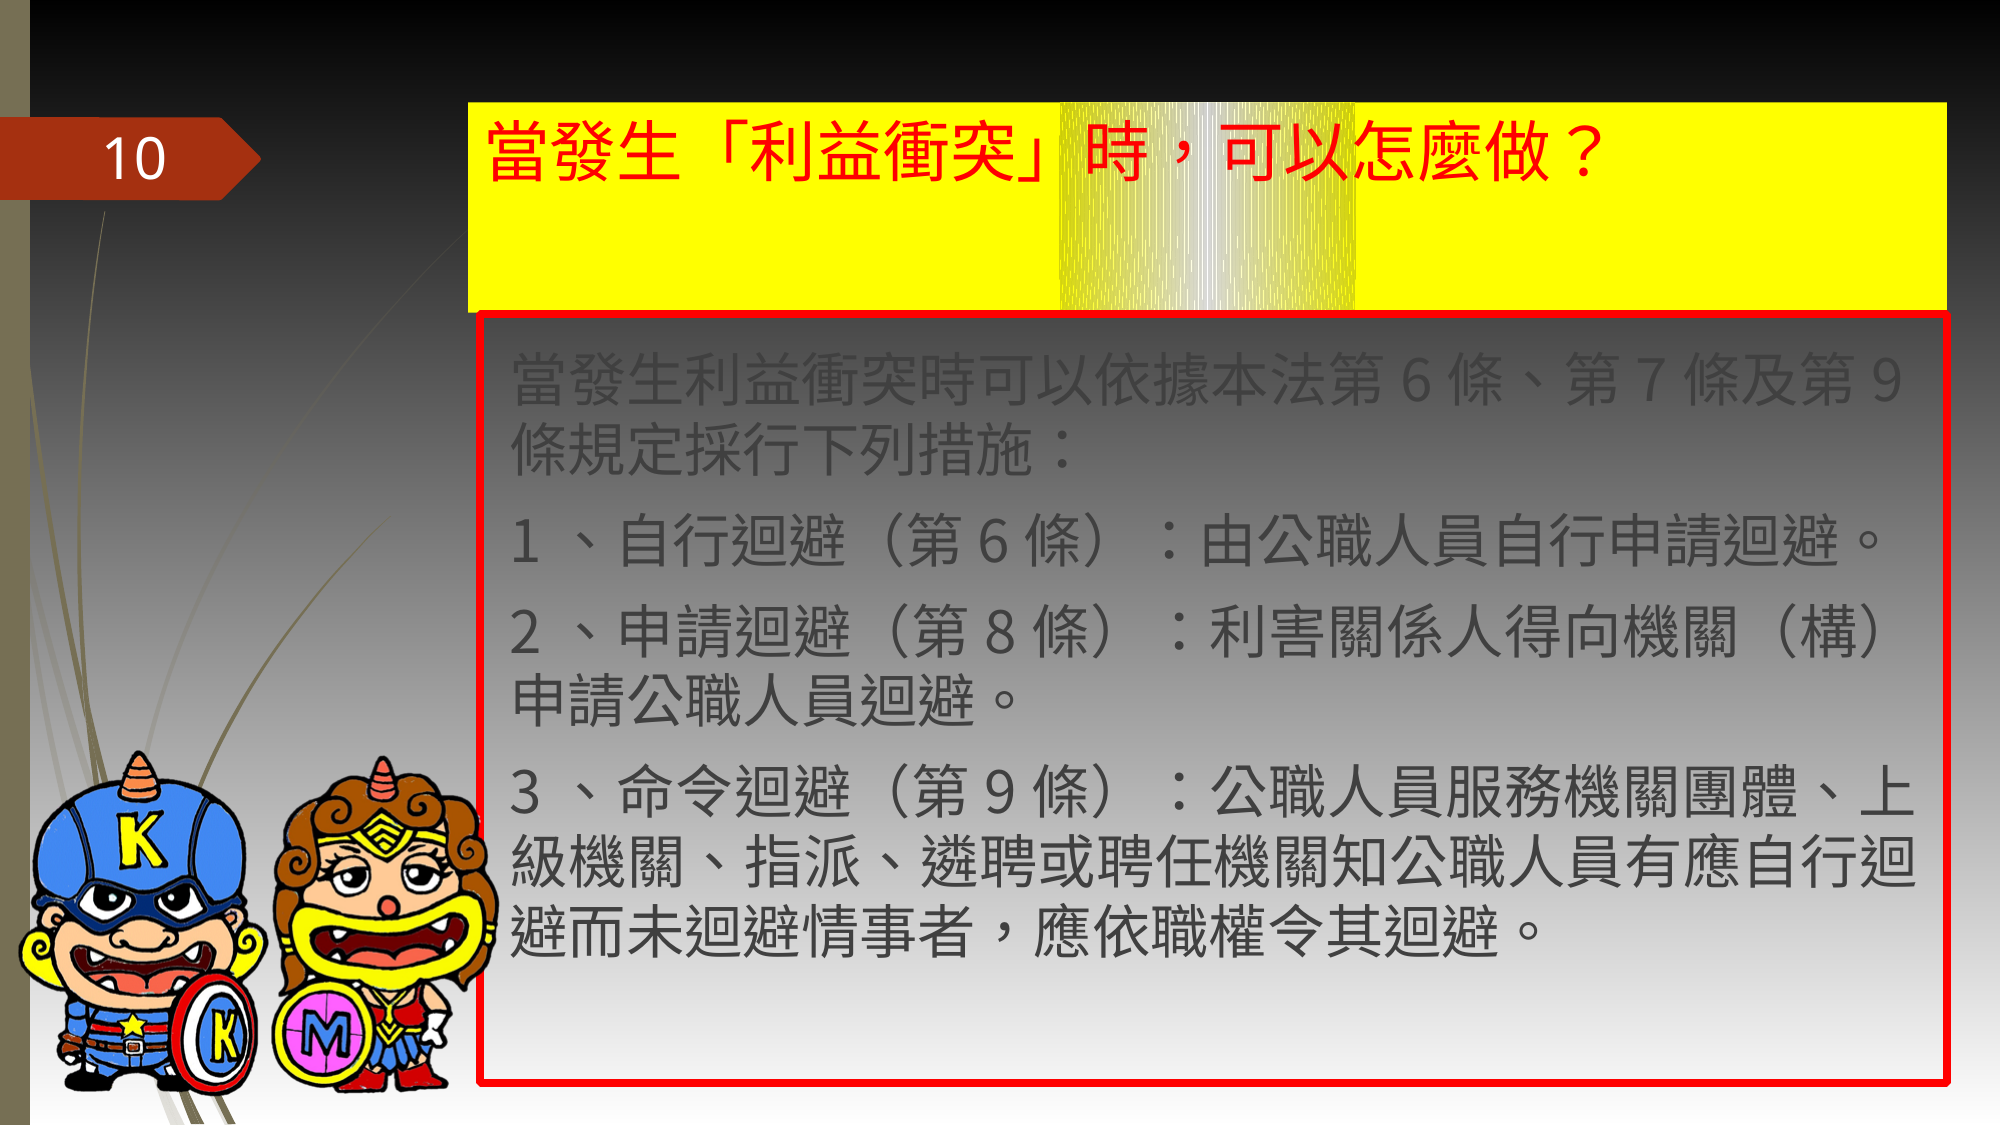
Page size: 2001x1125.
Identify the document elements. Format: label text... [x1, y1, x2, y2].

list 當發生利益衝突時可以依據本法第6條、第7條及第9條規定採行下列措施： 1、自行迴避（第6條）：由公職人員自行申請迴避。 2、申請迴避（第8條）：利害關係人得向機關（構）申請公職人員迴避。 3、命令迴避（第9條）：公職人員服務機關團體、上級機關、指派、遴聘或聘任機關知公職人員有應自行迴避而未迴避情事者，應依職權令其迴避。 [480, 313, 1947, 1084]
picture [0, 745, 510, 1101]
text_box 10 [86, 114, 199, 199]
title 當發生「利益衝突」時，可以怎麼做？ [468, 102, 1947, 313]
